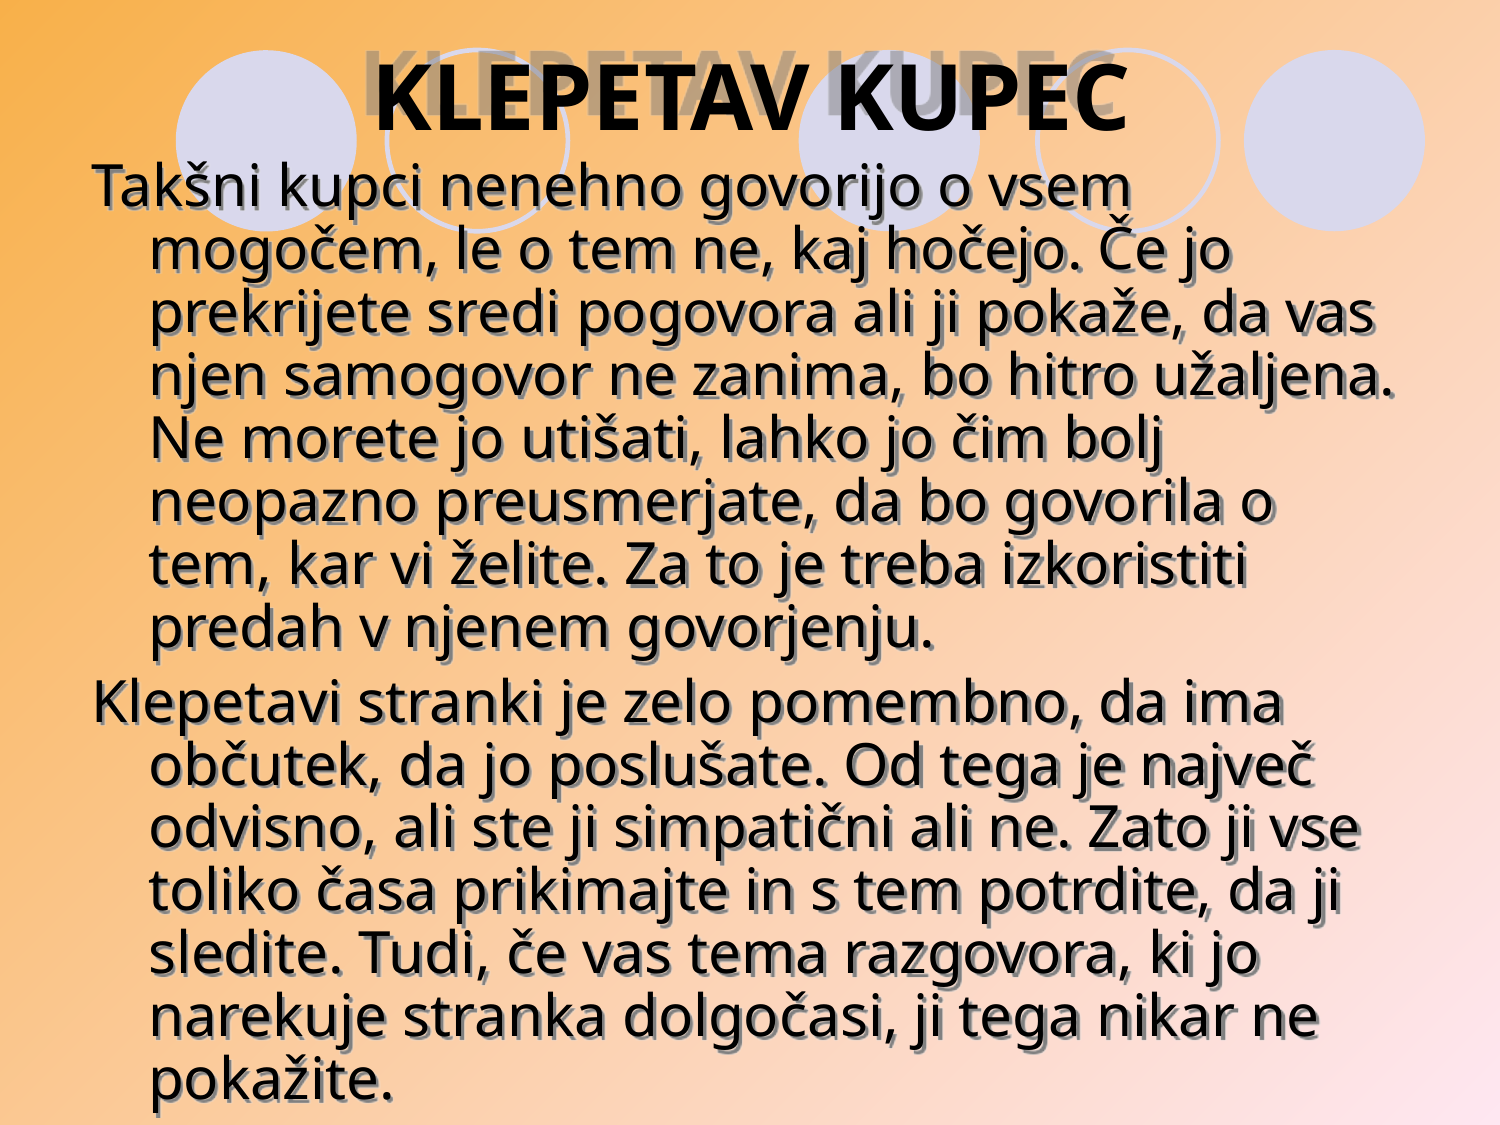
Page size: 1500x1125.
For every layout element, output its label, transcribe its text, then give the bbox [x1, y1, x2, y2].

title KLEPETAV KUPEC [76, 0, 1427, 148]
list Takšni kupci nenehno govorijo o vsem mogočem, le o tem ne, kaj hočejo. Če jo prekrijete sredi pogovora ali ji pokaže, da vas njen samogovor ne zanima, bo hitro užaljena. Ne morete jo utišati, lahko jo čim bolj neopazno preusmerjate, da bo govorila o tem, kar vi želite. Za to je treba izkoristiti predah v njenem govorjenju. Klepetavi stranki je zelo pomembno, da ima občutek, da jo poslušate. Od tega je največ odvisno, ali ste ji simpatični ali ne. Zato ji vse toliko časa prikimajte in s tem potrdite, da ji sledite. Tudi, če vas tema razgovora, ki jo narekuje stranka dolgočasi, ji tega nikar ne pokažite. [76, 148, 1427, 893]
